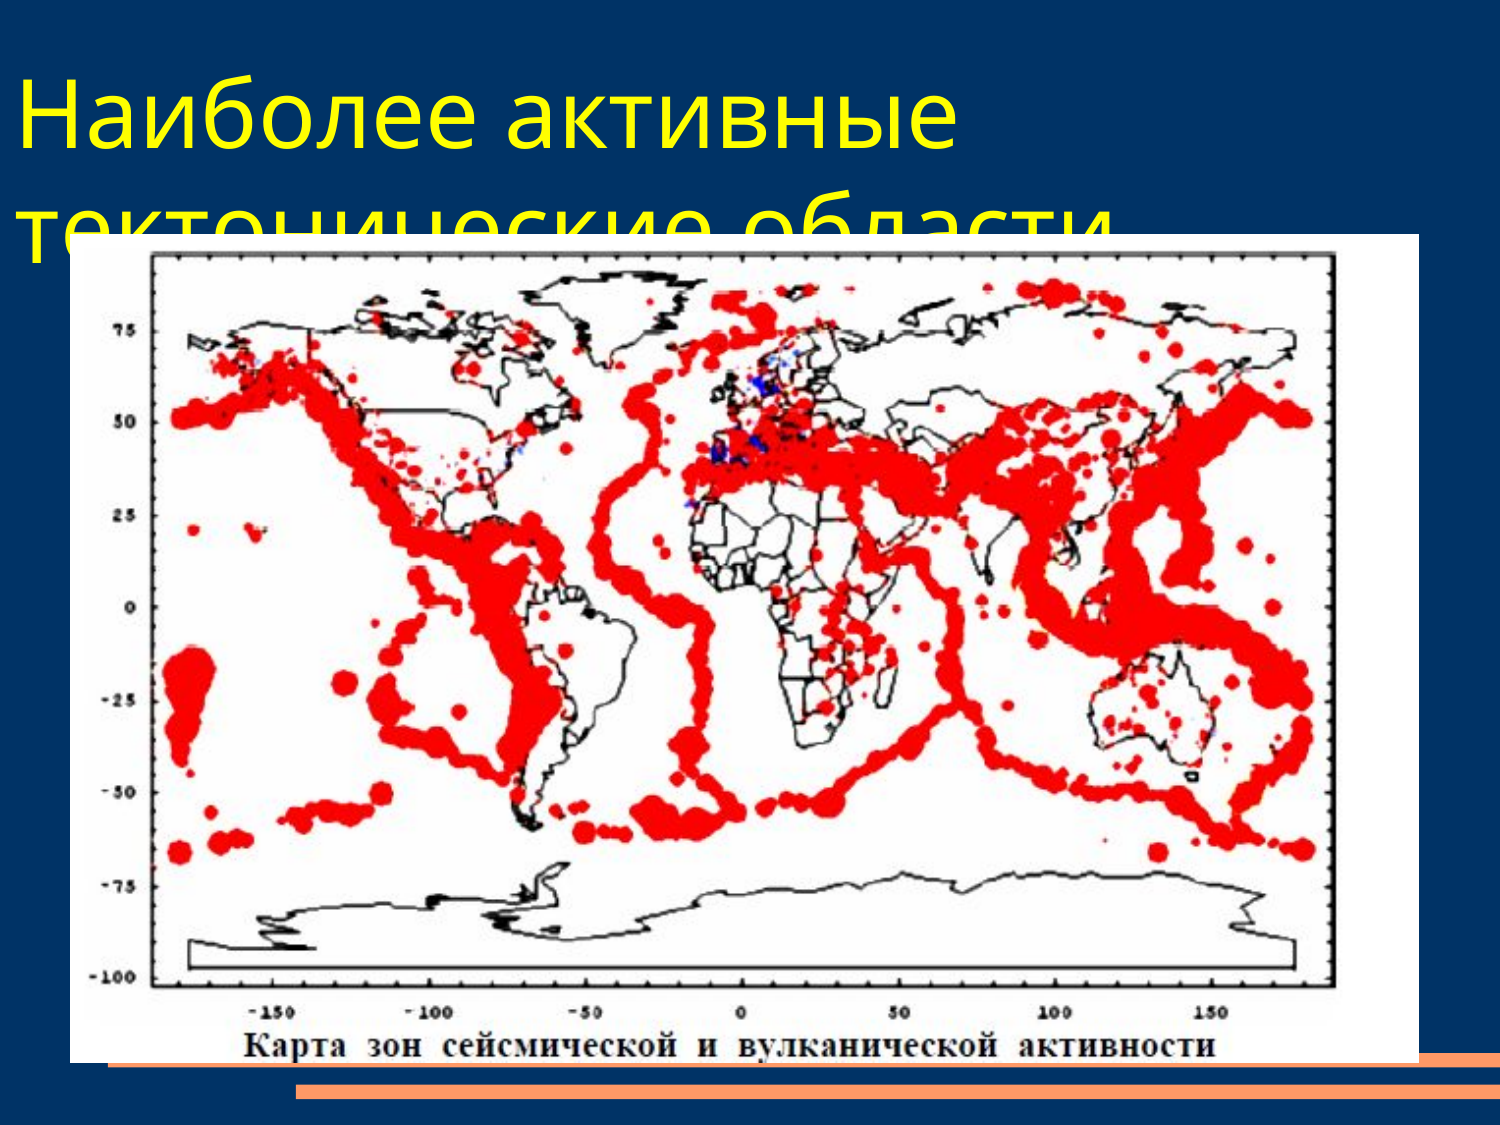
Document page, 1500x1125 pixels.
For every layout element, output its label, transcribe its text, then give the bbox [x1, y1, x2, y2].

picture [70, 234, 1419, 1063]
title Наиболее активные тектонические области [0, 45, 1363, 233]
